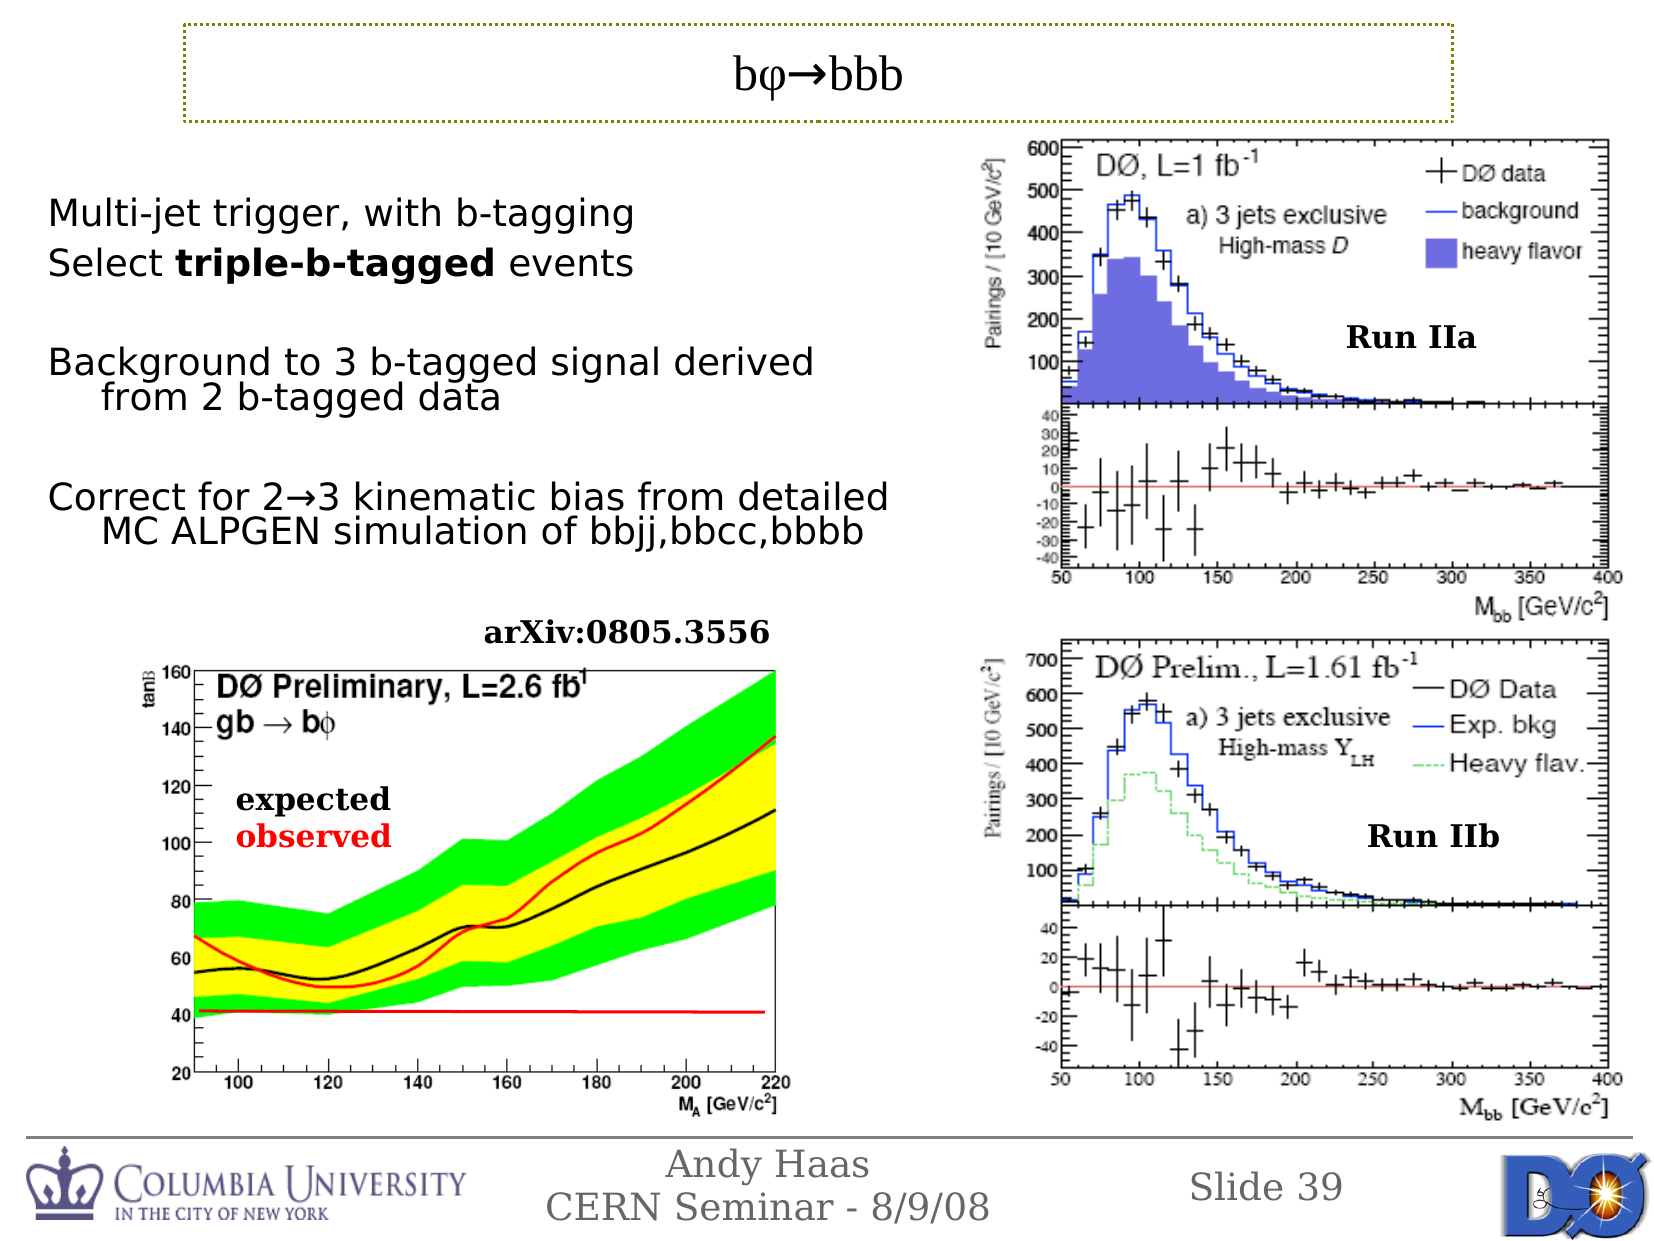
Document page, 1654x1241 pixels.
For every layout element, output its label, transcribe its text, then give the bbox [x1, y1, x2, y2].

text_box expected observed [235, 781, 393, 855]
picture [128, 655, 798, 1132]
text_box arXiv:0805.3556 [483, 613, 772, 651]
text_box Run IIa [1345, 319, 1478, 357]
picture [1497, 1149, 1654, 1241]
list Multi-jet trigger, with b-tagging Select triple-b-tagged events Background to 3 b-tagged signal derived from 2 b-tagged data Correct for 2→3 kinematic bias from detailed MC ALPGEN simulation of bbjj,bbcc,bbbb [30, 140, 915, 635]
text_box Run IIb [1366, 818, 1501, 856]
title bφ→bbb [184, 24, 1453, 122]
picture [974, 132, 1630, 1130]
